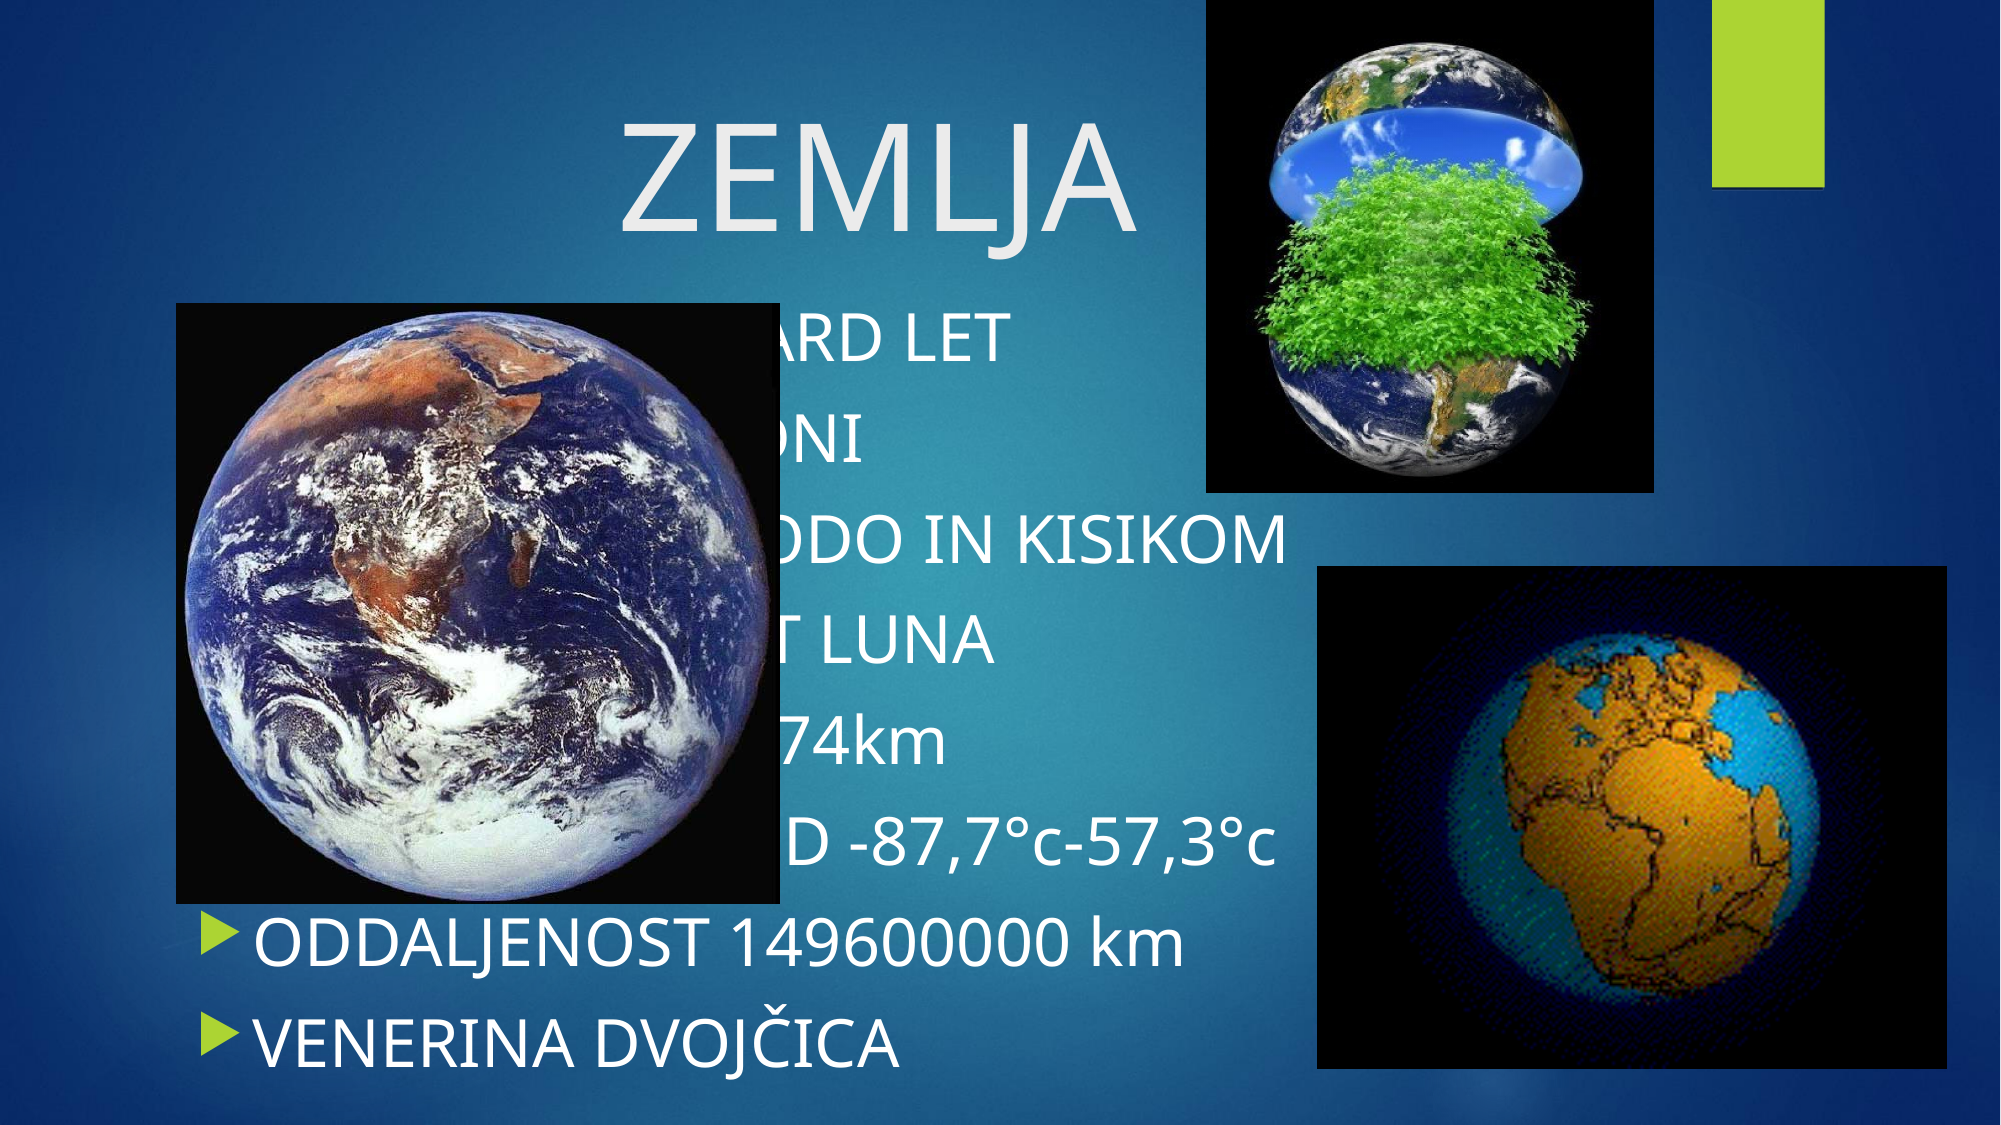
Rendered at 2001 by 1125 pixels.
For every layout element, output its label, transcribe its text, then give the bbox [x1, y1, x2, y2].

picture [0, 0, 2001, 1125]
list STARA 4,65 MILJARD LET OBHOD 365,25 DNI EDINO TELO Z VODO IN KISIKOM NARAVNI SATELIT LUNA PREMER 12756,274km TEMPERATURA OD -87,7°c-57,3°c ODDALJENOST 149600000 km VENERINA DVOJČICA [181, 287, 1649, 1125]
title ZEMLJA [106, 74, 1206, 304]
